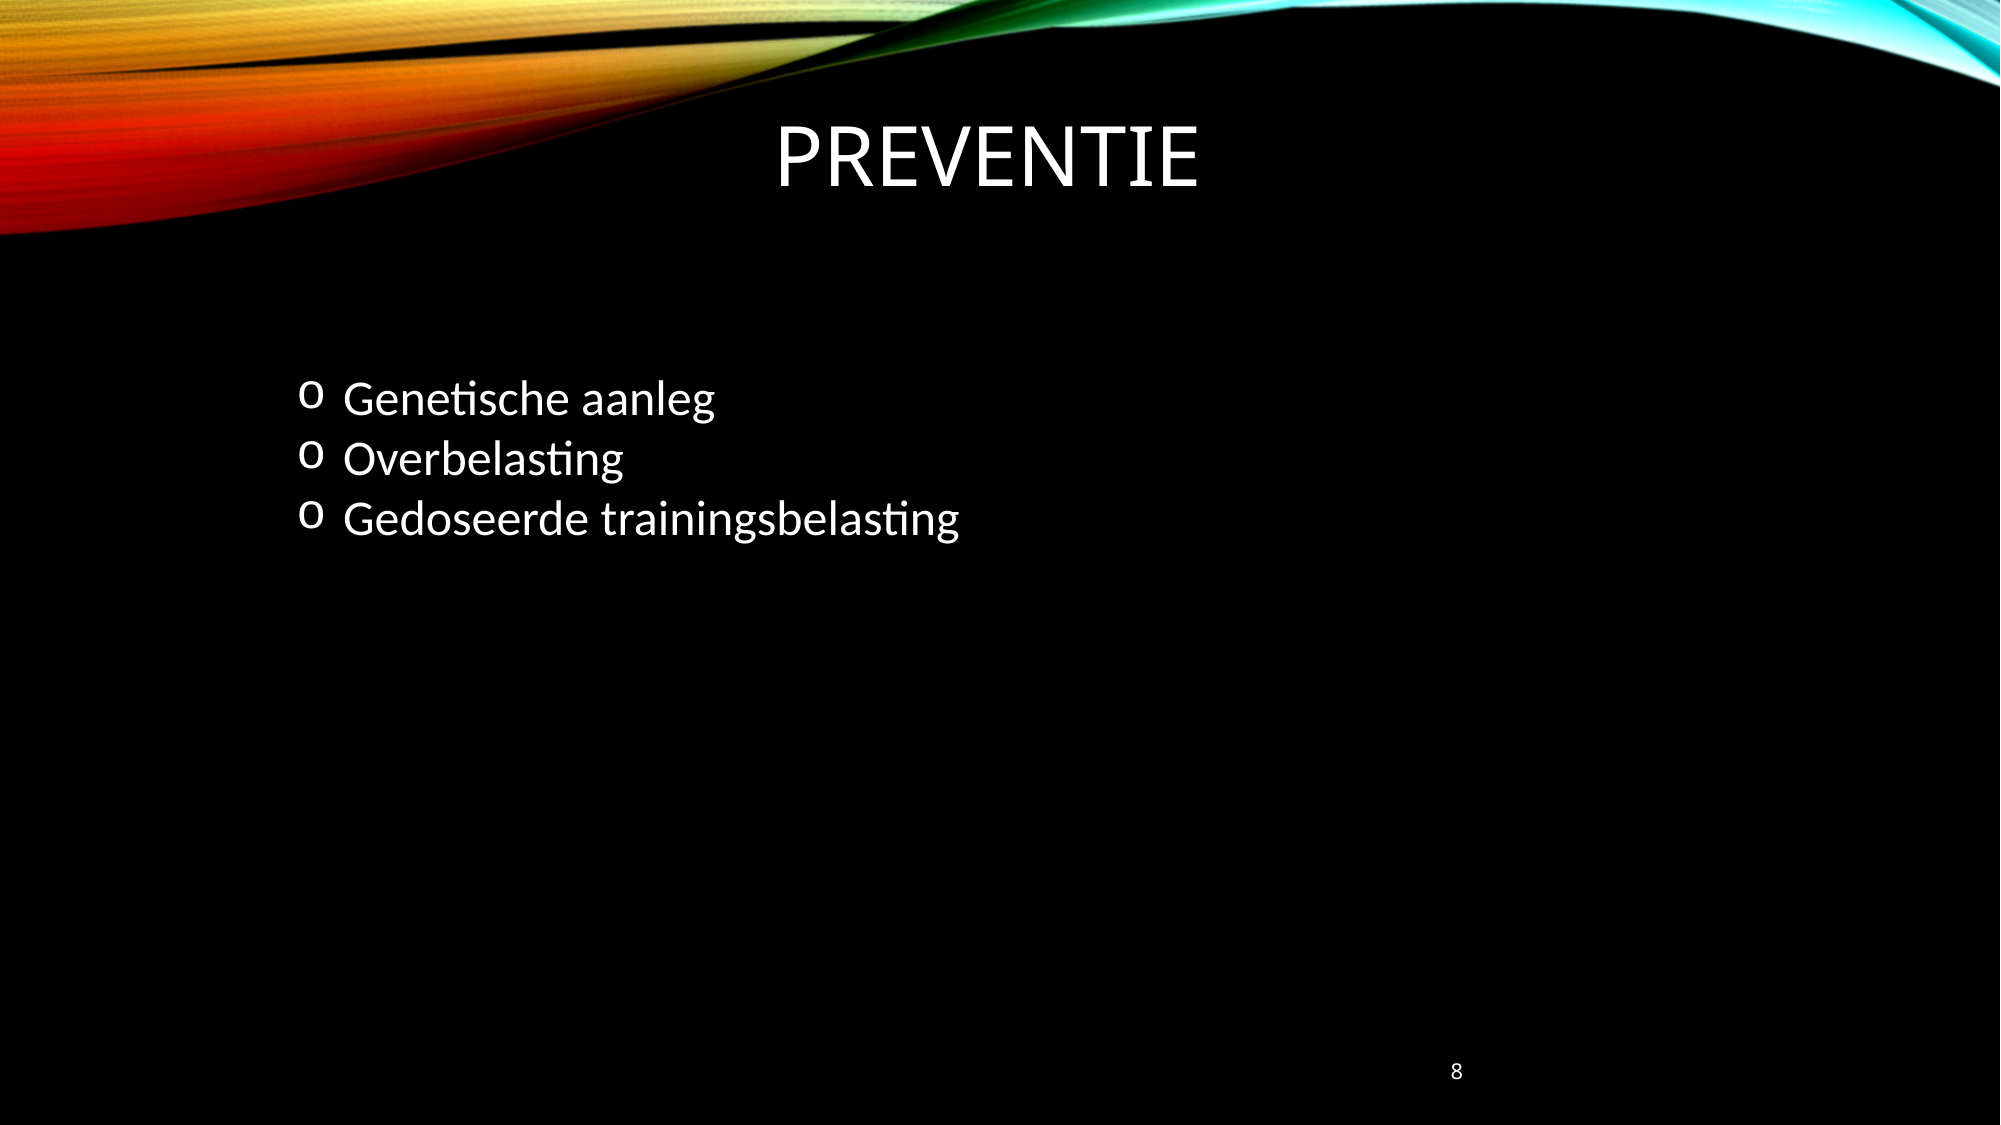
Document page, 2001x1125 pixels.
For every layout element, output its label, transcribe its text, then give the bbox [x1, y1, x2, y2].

text_box [256, 265, 1740, 893]
title preventie [281, 53, 1694, 265]
text_box [1435, 1042, 1886, 1103]
text_box Genetische aanleg Overbelasting Gedoseerde trainingsbelasting [281, 358, 1488, 556]
